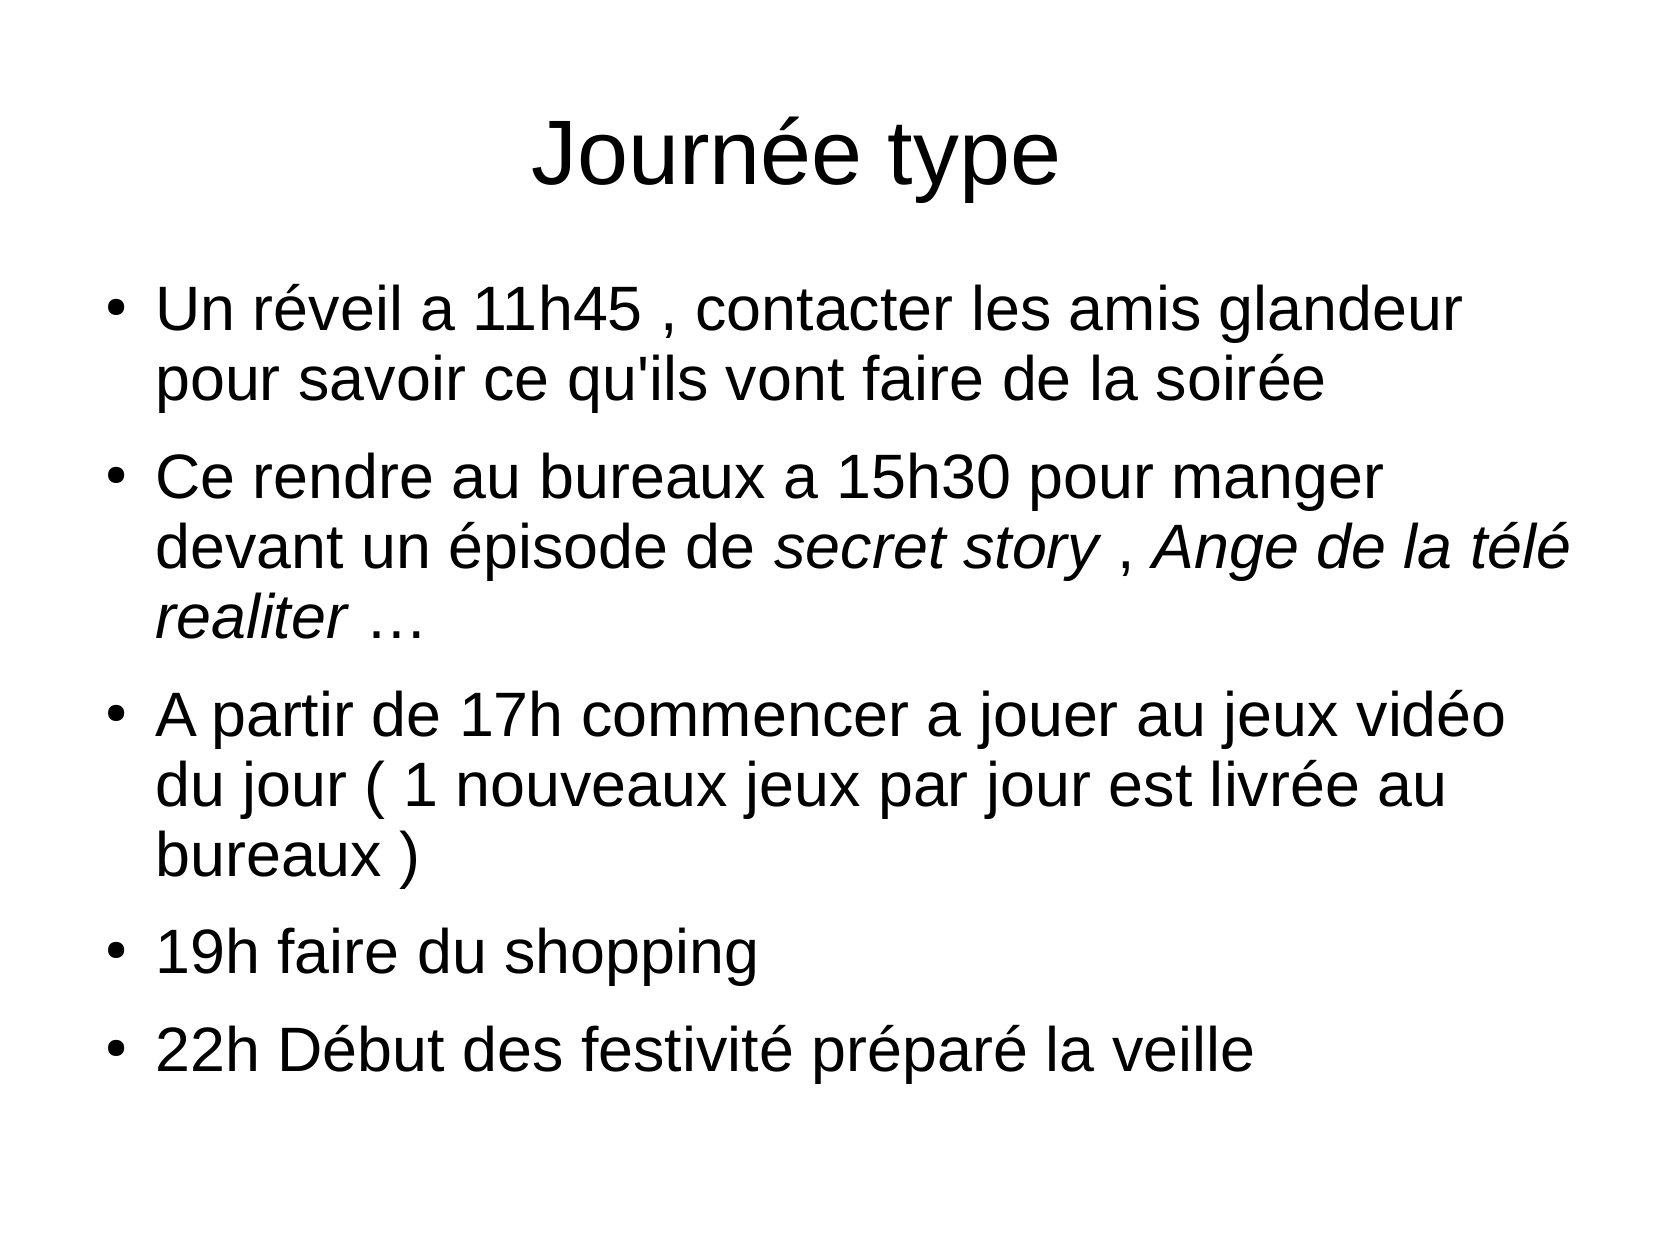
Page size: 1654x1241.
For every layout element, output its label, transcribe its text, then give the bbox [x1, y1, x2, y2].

title Journée type [82, 49, 1571, 257]
list Un réveil a 11h45 , contacter les amis glandeur pour savoir ce qu'ils vont faire de la soirée Ce rendre au bureaux a 15h30 pour manger devant un épisode de secret story , Ange de la télé realiter … A partir de 17h commencer a jouer au jeux vidéo du jour ( 1 nouveaux jeux par jour est livrée au bureaux ) 19h faire du shopping 22h Début des festivité préparé la veille [88, 274, 1577, 1093]
